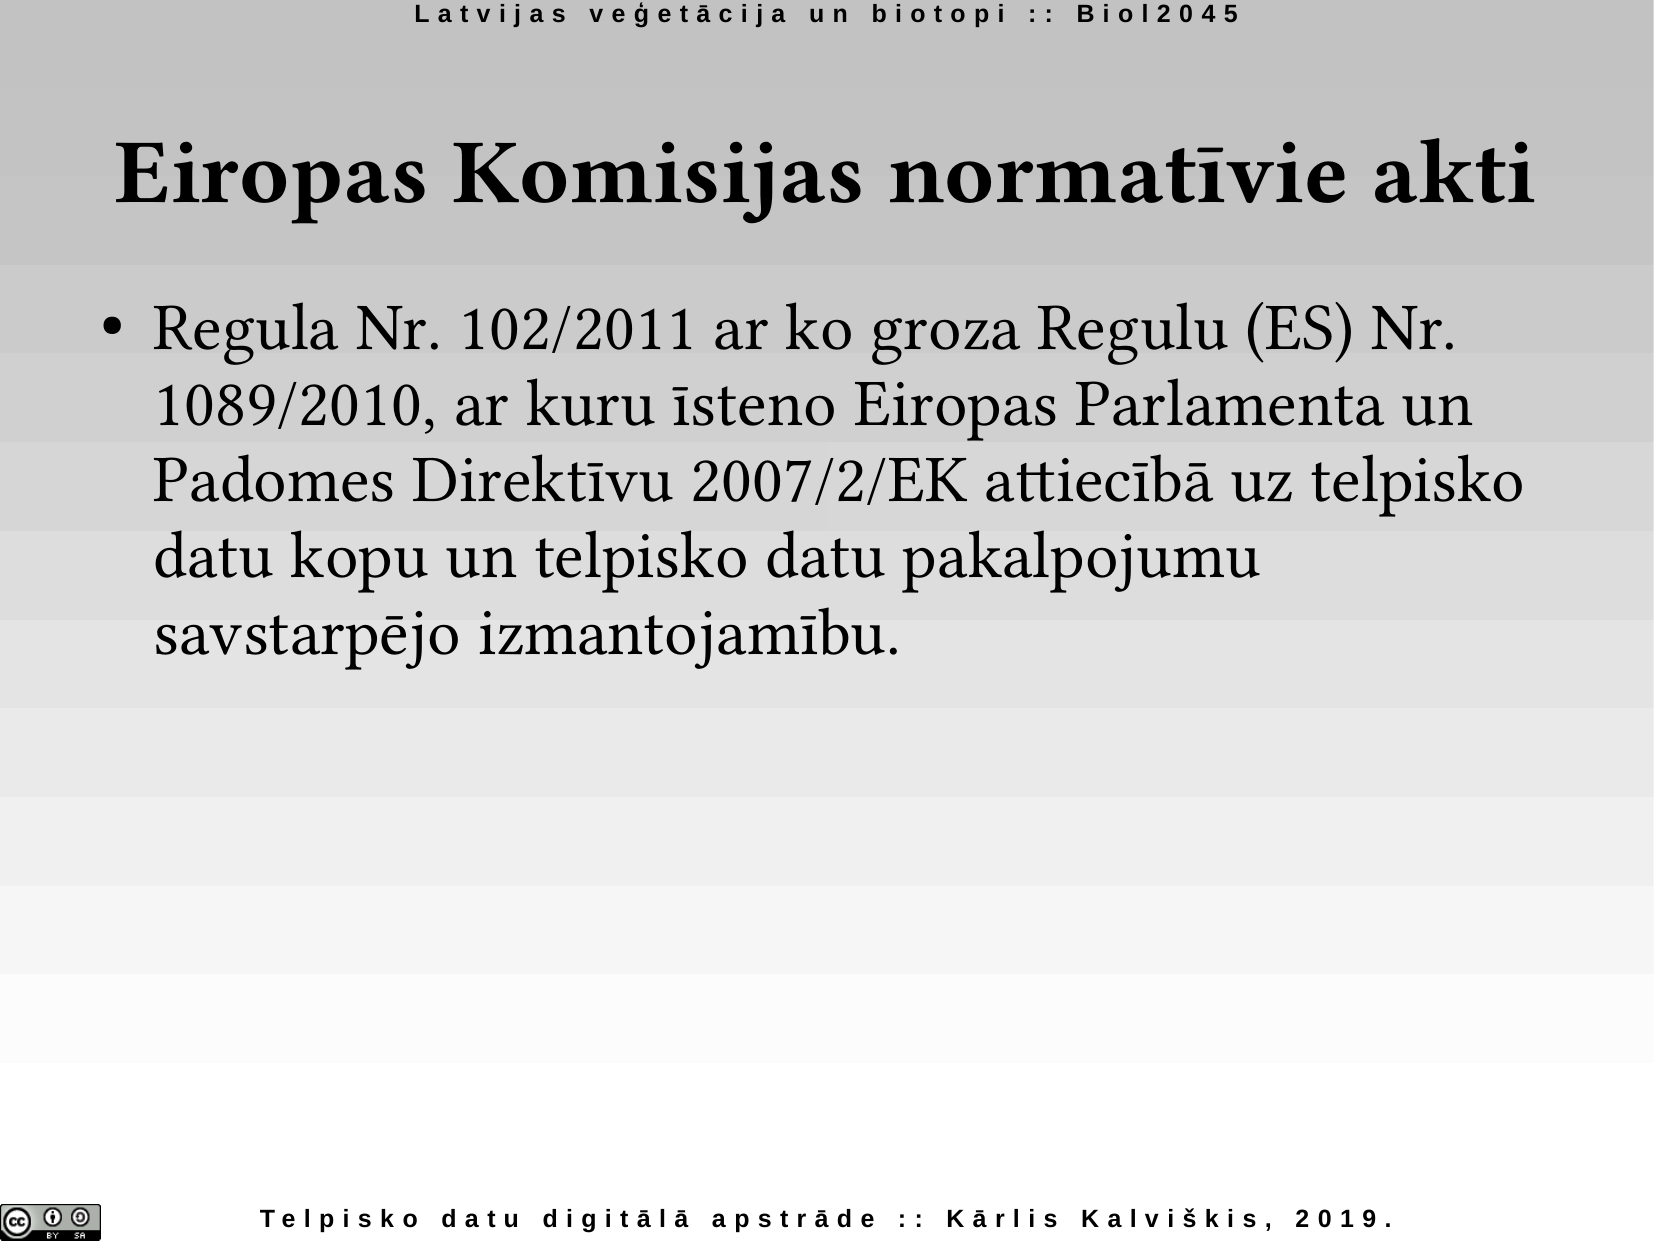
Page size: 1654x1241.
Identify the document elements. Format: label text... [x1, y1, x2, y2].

list Regula Nr. 102/2011 ar ko groza Regulu (ES) Nr. 1089/2010, ar kuru īsteno Eiropas Parlamenta un Padomes Direktīvu 2007/2/EK attiecībā uz telpisko datu kopu un telpisko datu pakalpojumu savstarpējo izmantojamību. [82, 289, 1571, 1098]
title Eiropas Komisijas normatīvie akti [29, 49, 1625, 296]
picture [0, 0, 1654, 1241]
